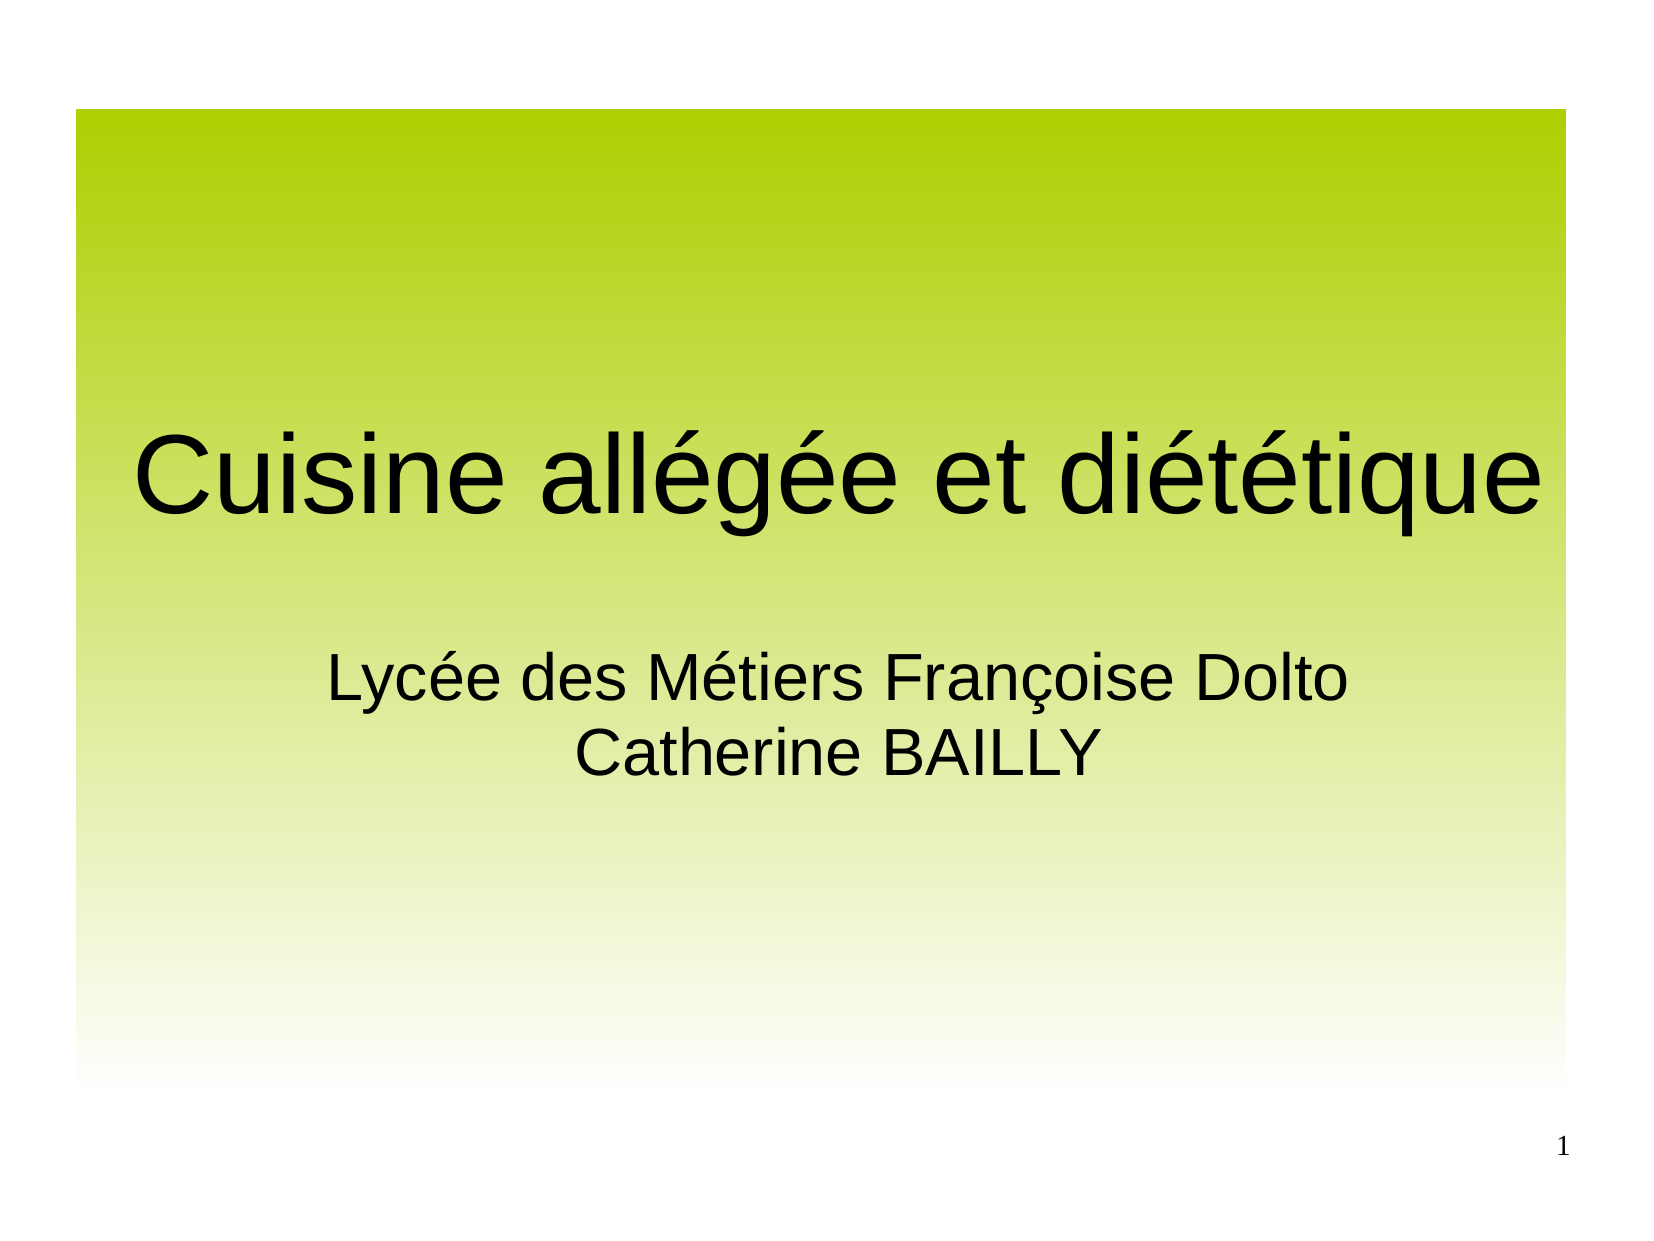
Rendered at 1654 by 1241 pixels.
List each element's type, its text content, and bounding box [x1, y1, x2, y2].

subtitle Cuisine allégée et diététique Lycée des Métiers Françoise Dolto Catherine BAILLY [76, 109, 1565, 1093]
